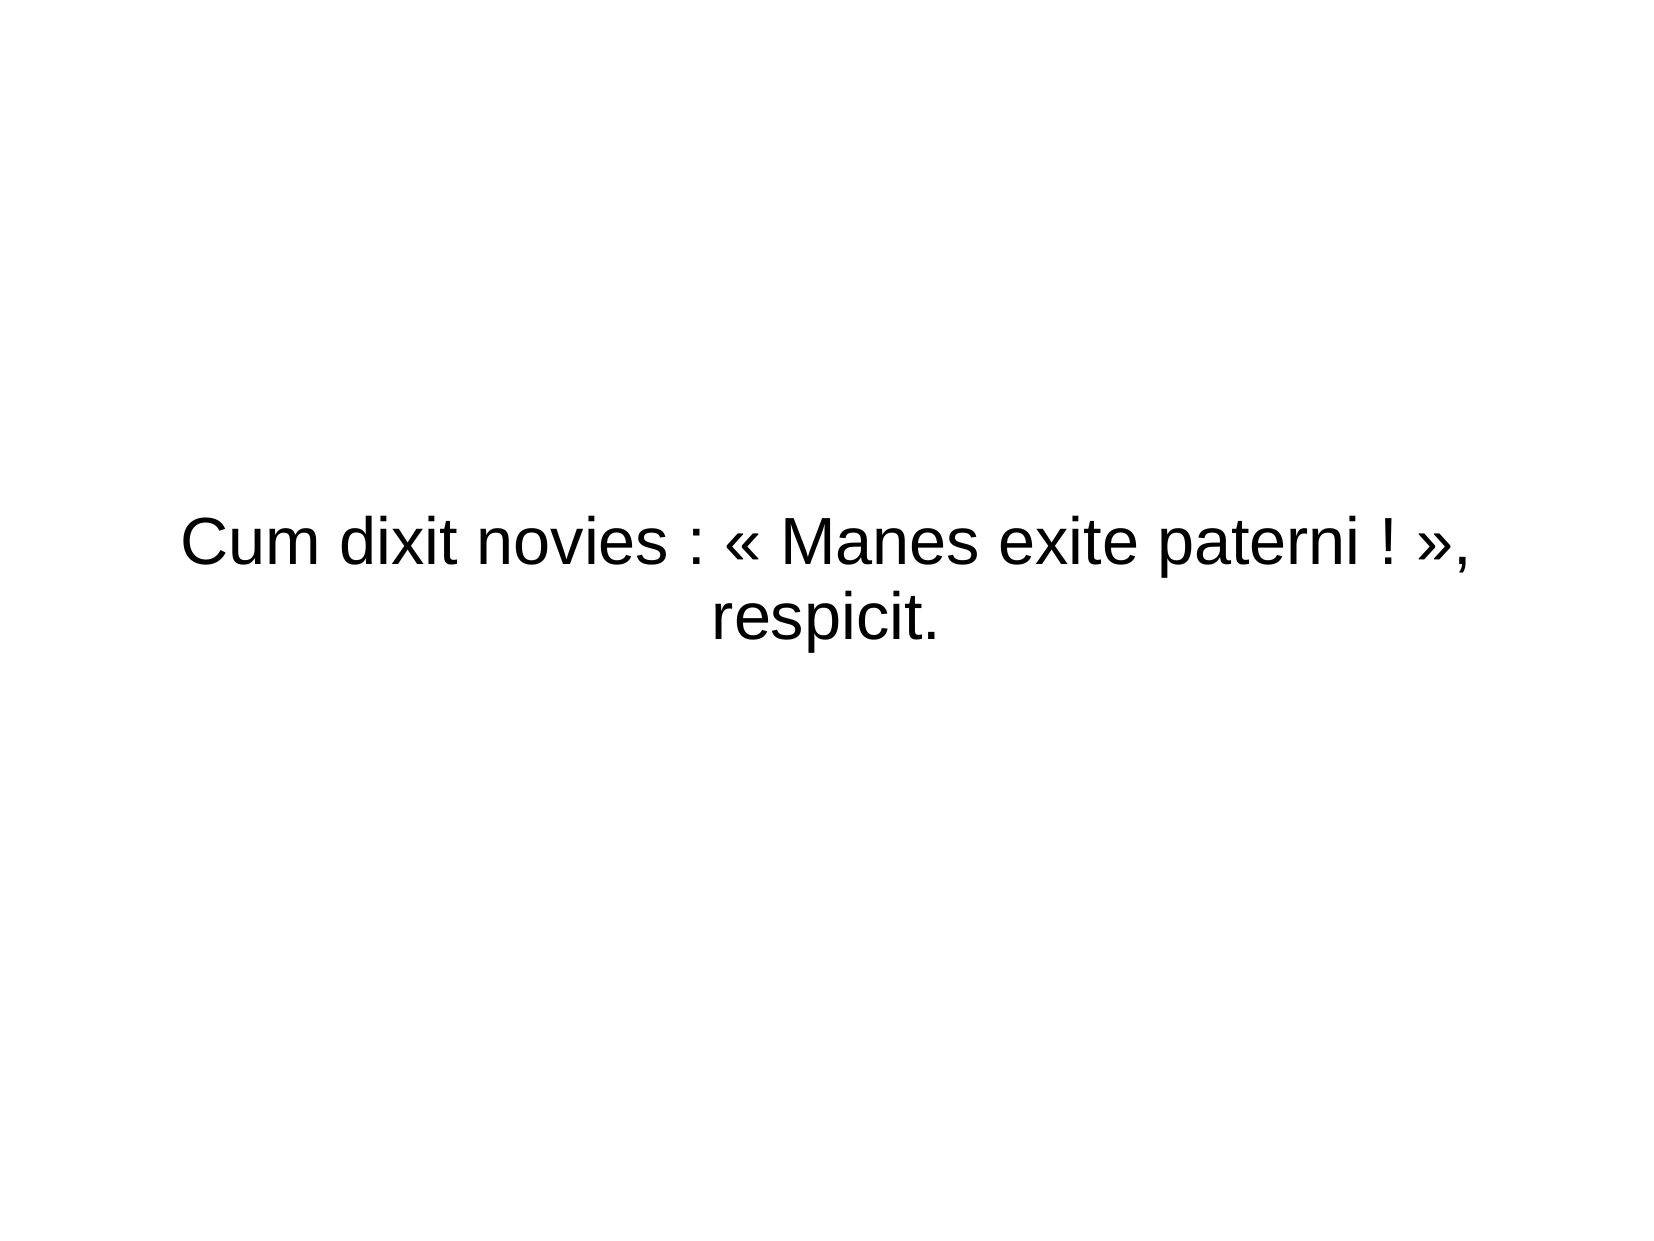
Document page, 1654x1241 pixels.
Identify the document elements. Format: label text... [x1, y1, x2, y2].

subtitle Cum dixit novies : « Manes exite paterni ! », respicit. [82, 56, 1571, 1102]
